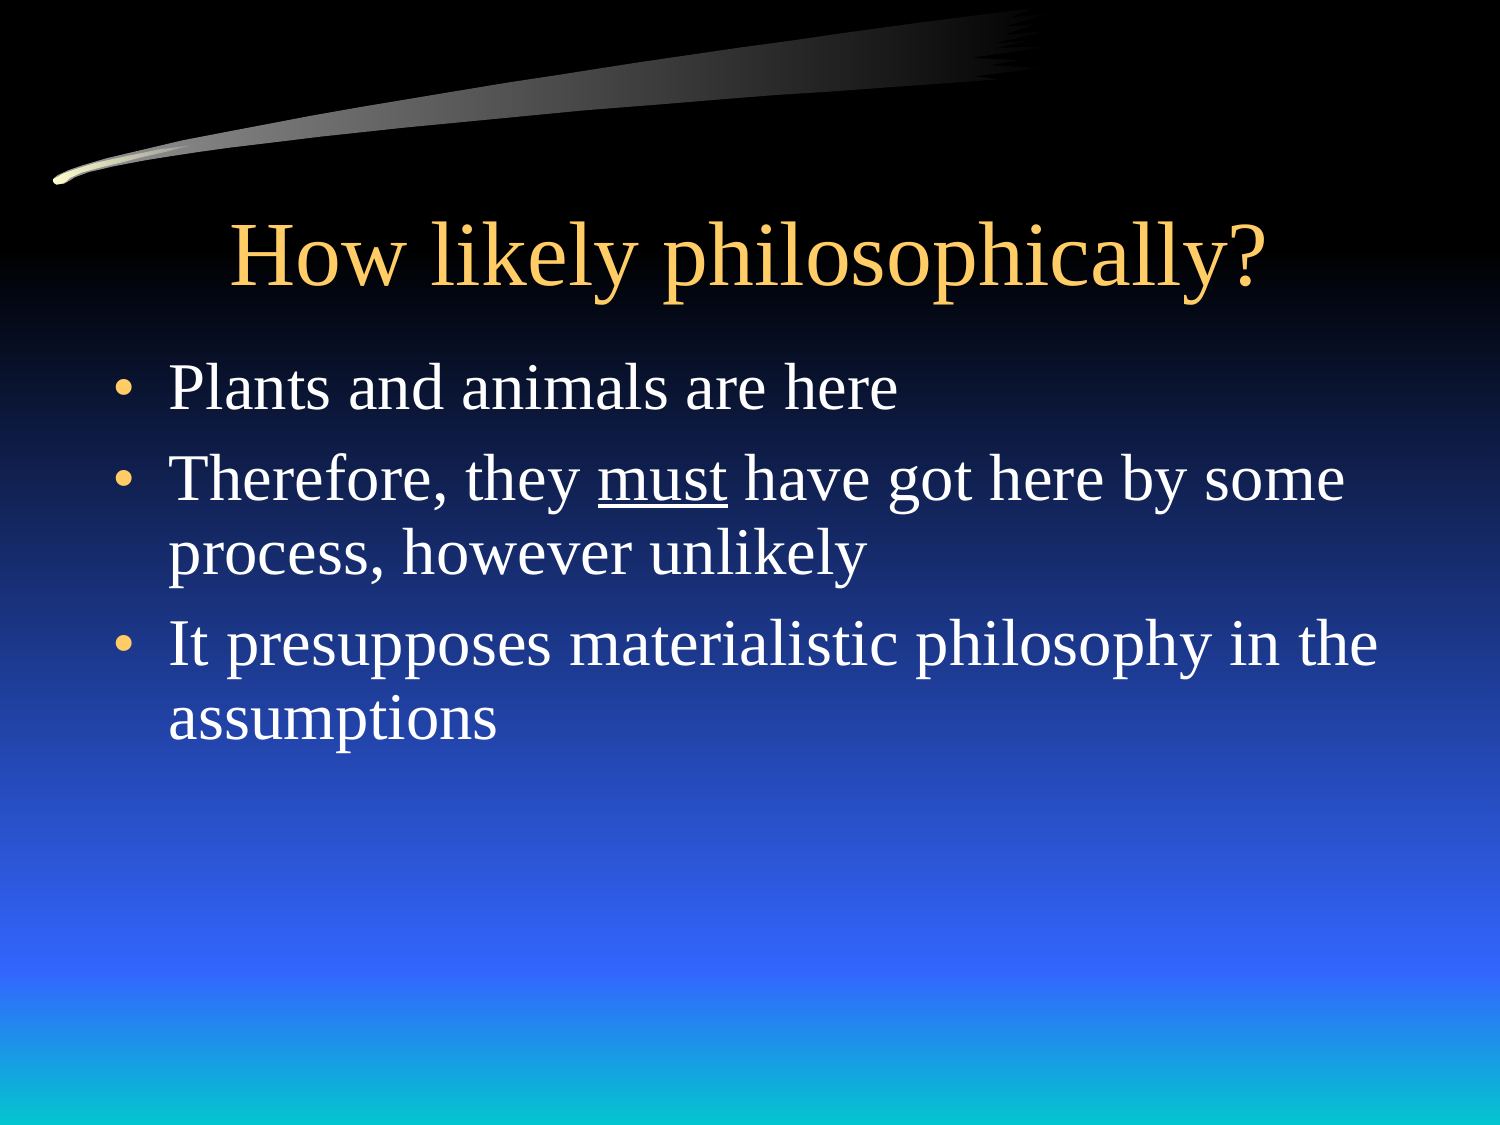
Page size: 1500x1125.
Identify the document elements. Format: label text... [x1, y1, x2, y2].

title How likely philosophically? [112, 124, 1388, 313]
list Plants and animals are here Therefore, they must have got here by some process, however unlikely It presupposes materialistic philosophy in the assumptions [112, 350, 1388, 1026]
